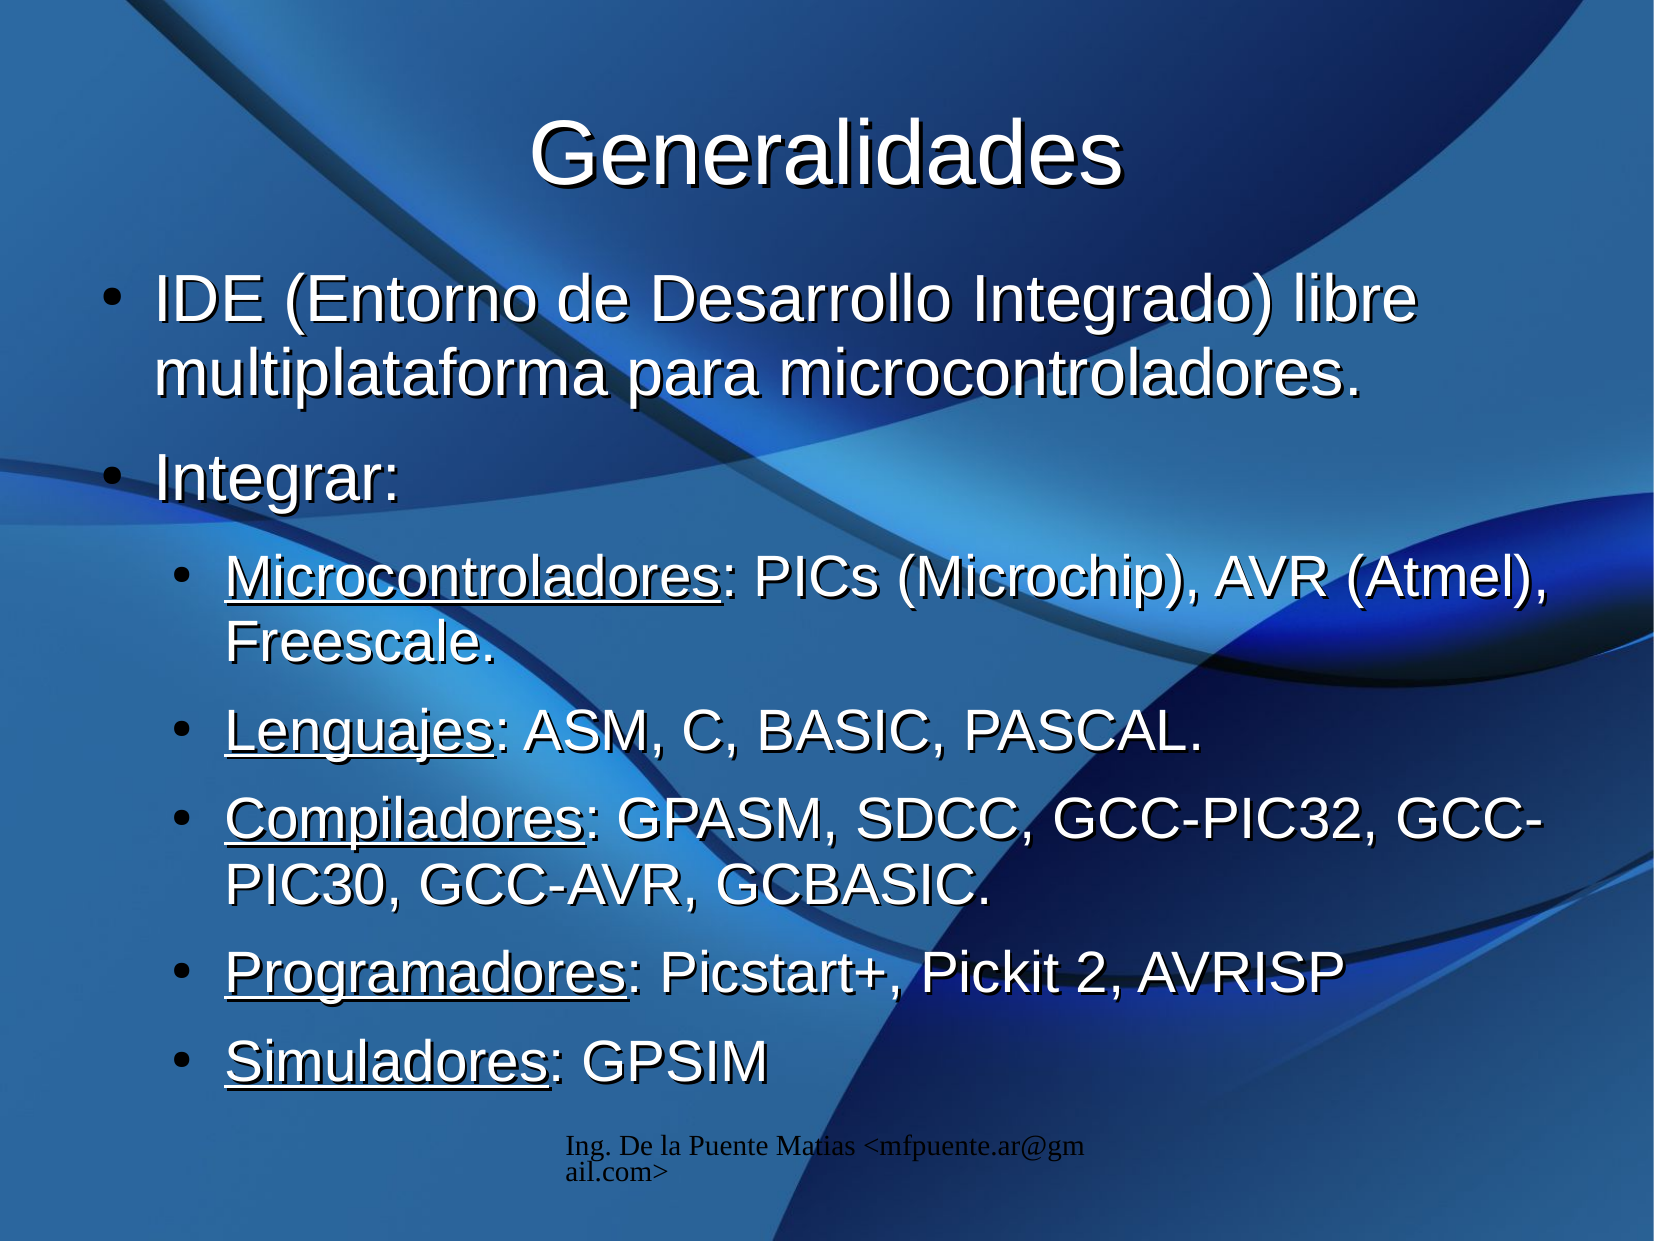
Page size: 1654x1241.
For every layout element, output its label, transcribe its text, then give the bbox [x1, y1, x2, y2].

picture [0, 0, 1654, 1241]
title Generalidades [82, 49, 1571, 257]
list IDE (Entorno de Desarrollo Integrado) libre multiplataforma para microcontroladores. Integrar: Microcontroladores: PICs (Microchip), AVR (Atmel), Freescale. Lenguajes: ASM, C, BASIC, PASCAL. Compiladores: GPASM, SDCC, GCC-PIC32, GCC-PIC30, GCC-AVR, GCBASIC. Programadores: Picstart+, Pickit 2, AVRISP Simuladores: GPSIM [82, 260, 1571, 1094]
